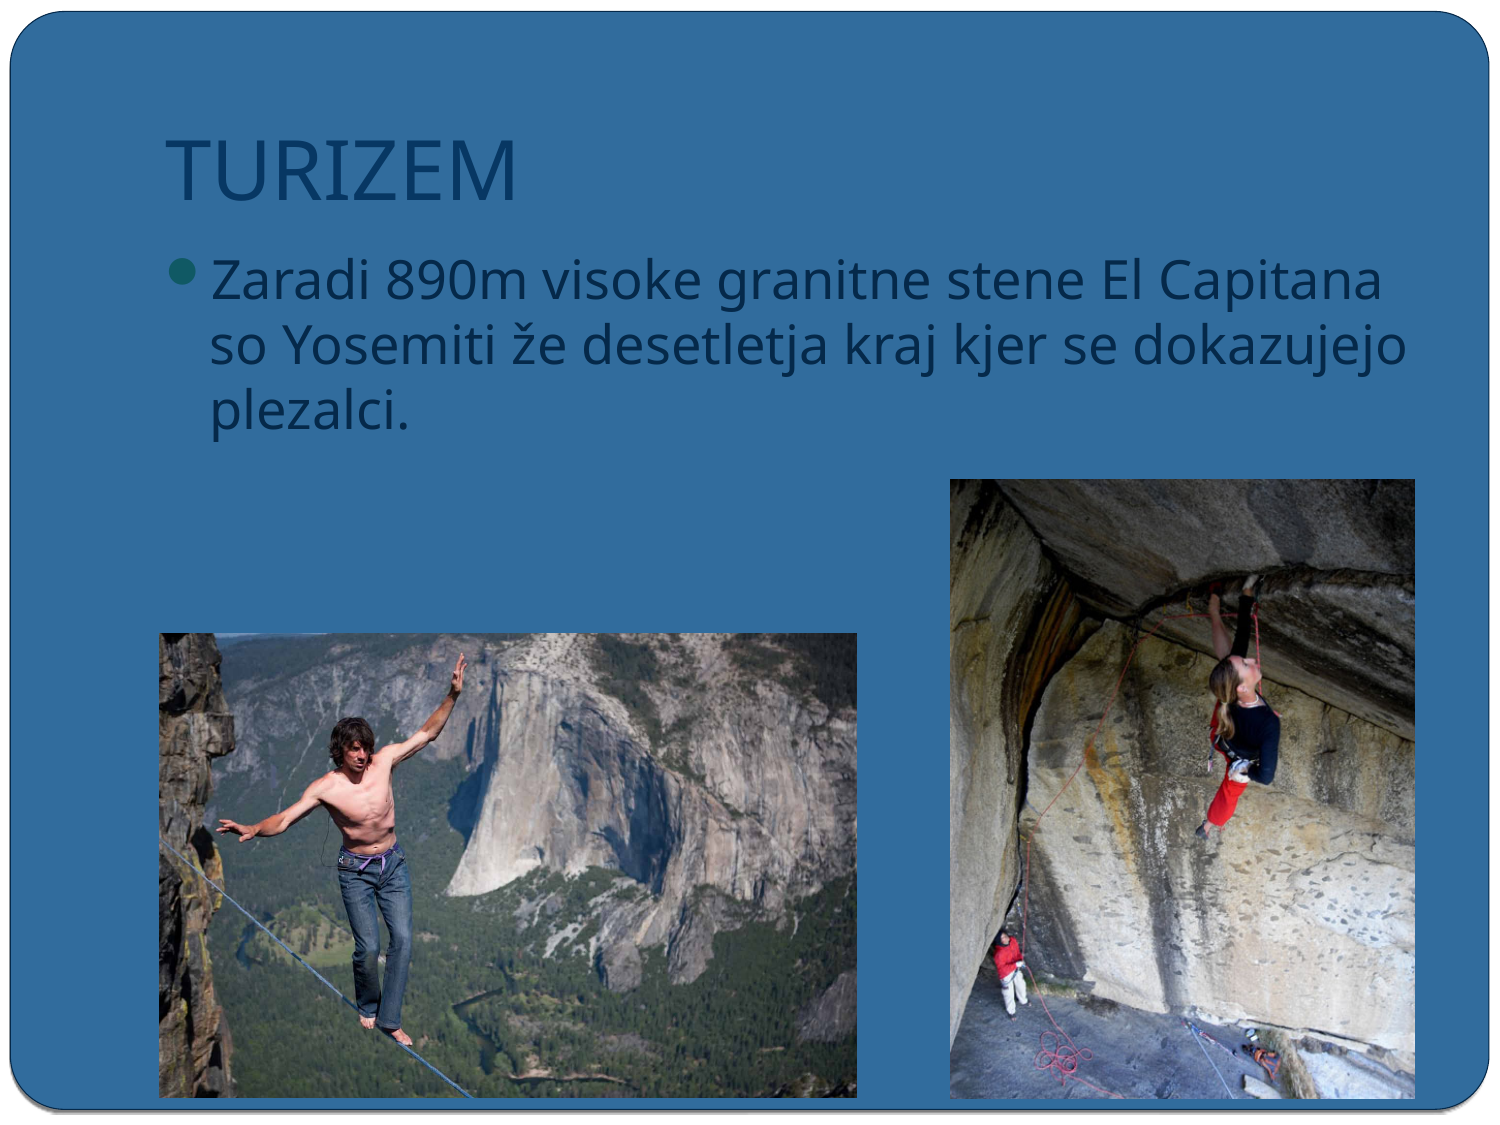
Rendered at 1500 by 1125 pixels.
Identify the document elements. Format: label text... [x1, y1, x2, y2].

list Zaradi 890m visoke granitne stene El Capitana so Yosemiti že desetletja kraj kjer se dokazujejo plezalci. [150, 237, 1425, 988]
title TURIZEM [150, 45, 1425, 233]
picture [950, 479, 1415, 1099]
picture [159, 633, 857, 1098]
